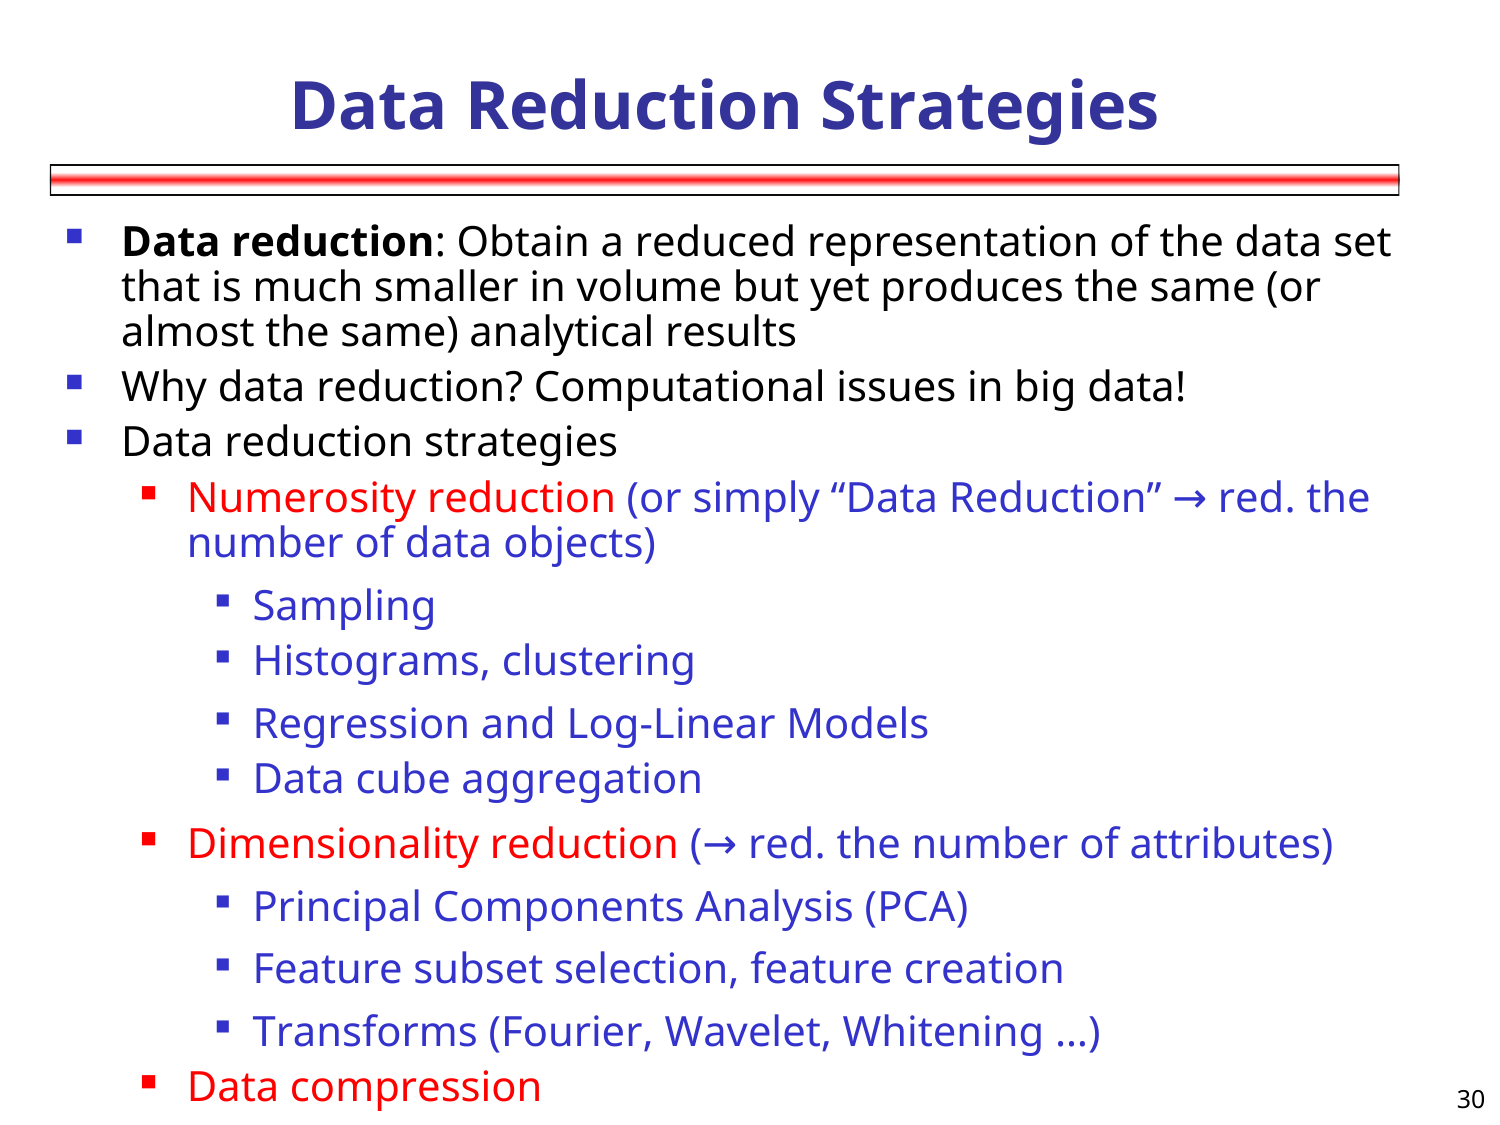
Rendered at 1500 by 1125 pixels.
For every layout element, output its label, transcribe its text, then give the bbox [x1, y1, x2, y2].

title Data Reduction Strategies [212, 37, 1238, 150]
text_box <number> [1187, 1062, 1500, 1125]
list Data reduction: Obtain a reduced representation of the data set that is much smaller in volume but yet produces the same (or almost the same) analytical results Why data reduction? Computational issues in big data! Data reduction strategies Numerosity reduction (or simply “Data Reduction” → red. the number of data objects) Sampling Histograms, clustering Regression and Log-Linear Models Data cube aggregation Dimensionality reduction (→ red. the number of attributes) Principal Components Analysis (PCA) Feature subset selection, feature creation Transforms (Fourier, Wavelet, Whitening …) Data compression [50, 212, 1463, 1122]
